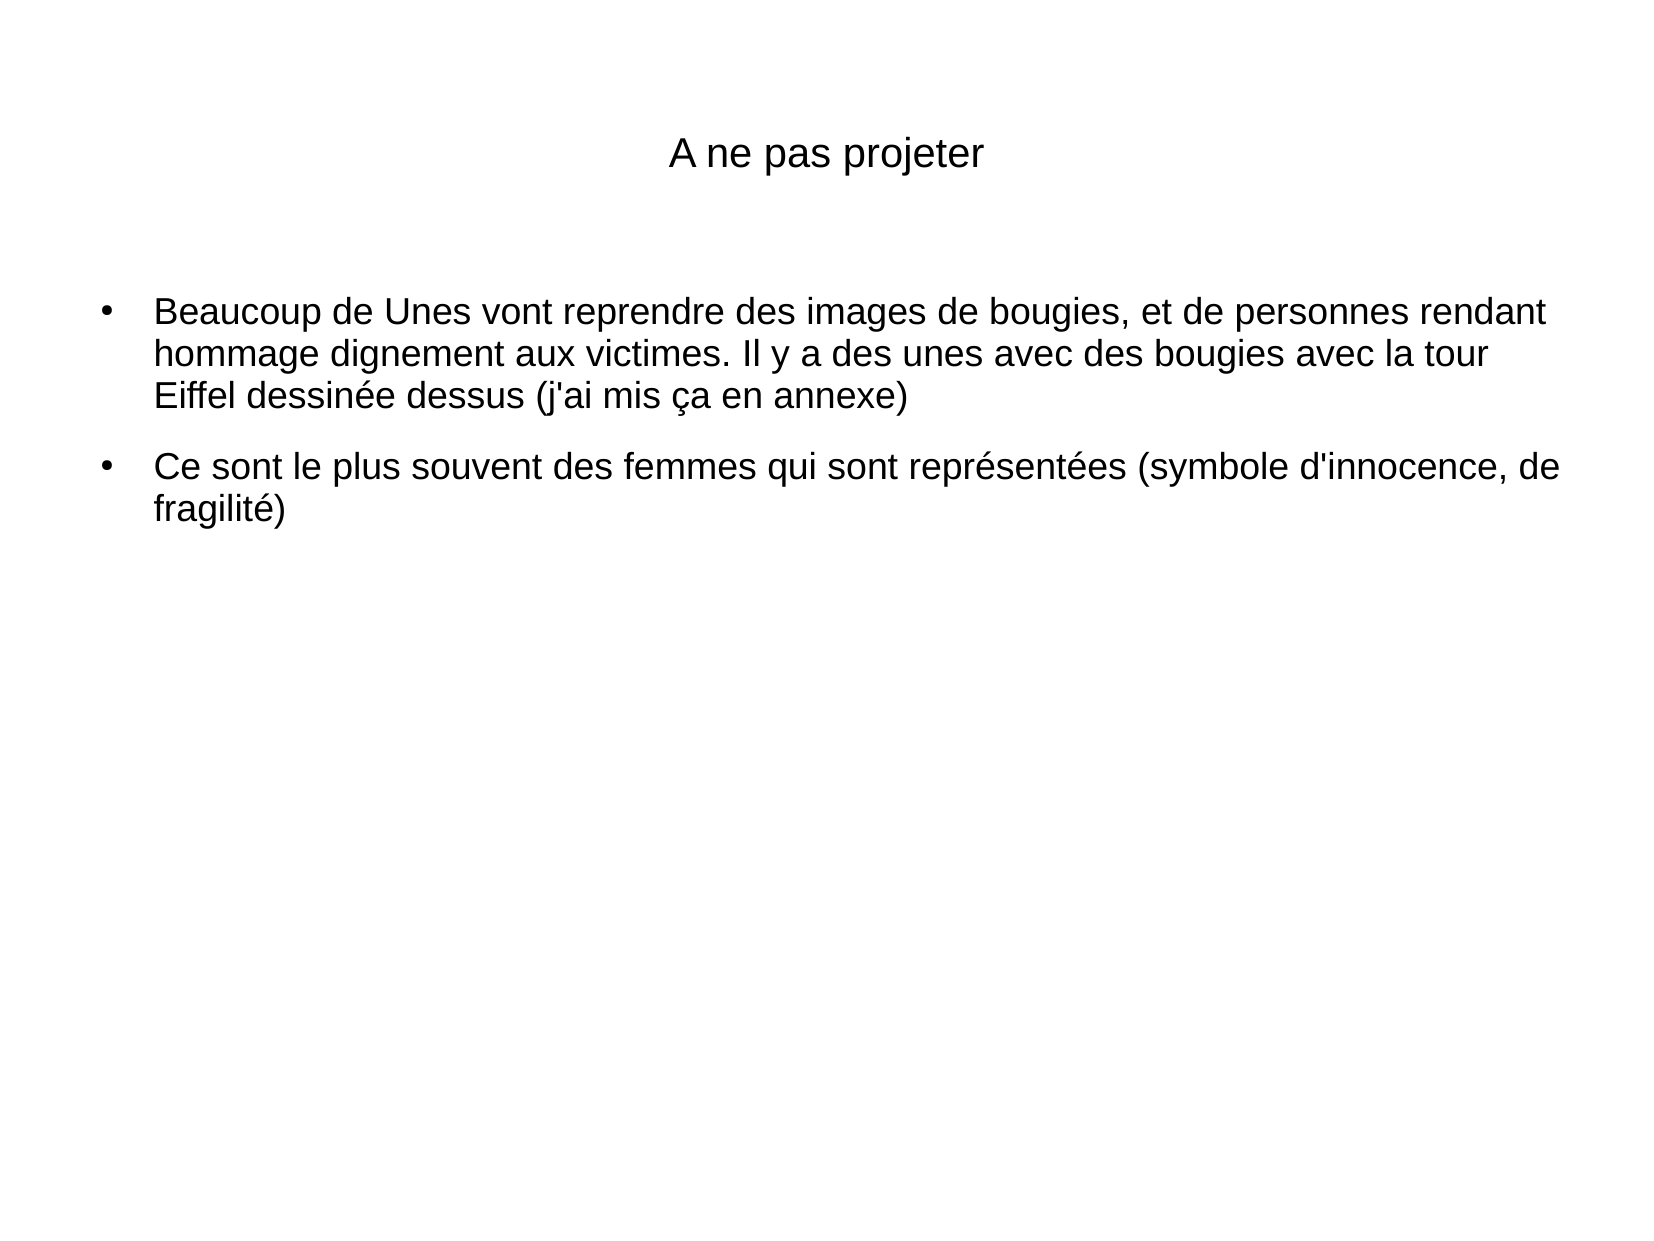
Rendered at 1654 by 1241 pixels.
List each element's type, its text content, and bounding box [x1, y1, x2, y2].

list Beaucoup de Unes vont reprendre des images de bougies, et de personnes rendant hommage dignement aux victimes. Il y a des unes avec des bougies avec la tour Eiffel dessinée dessus (j'ai mis ça en annexe) Ce sont le plus souvent des femmes qui sont représentées (symbole d'innocence, de fragilité) [82, 290, 1571, 1109]
title A ne pas projeter [82, 49, 1571, 257]
